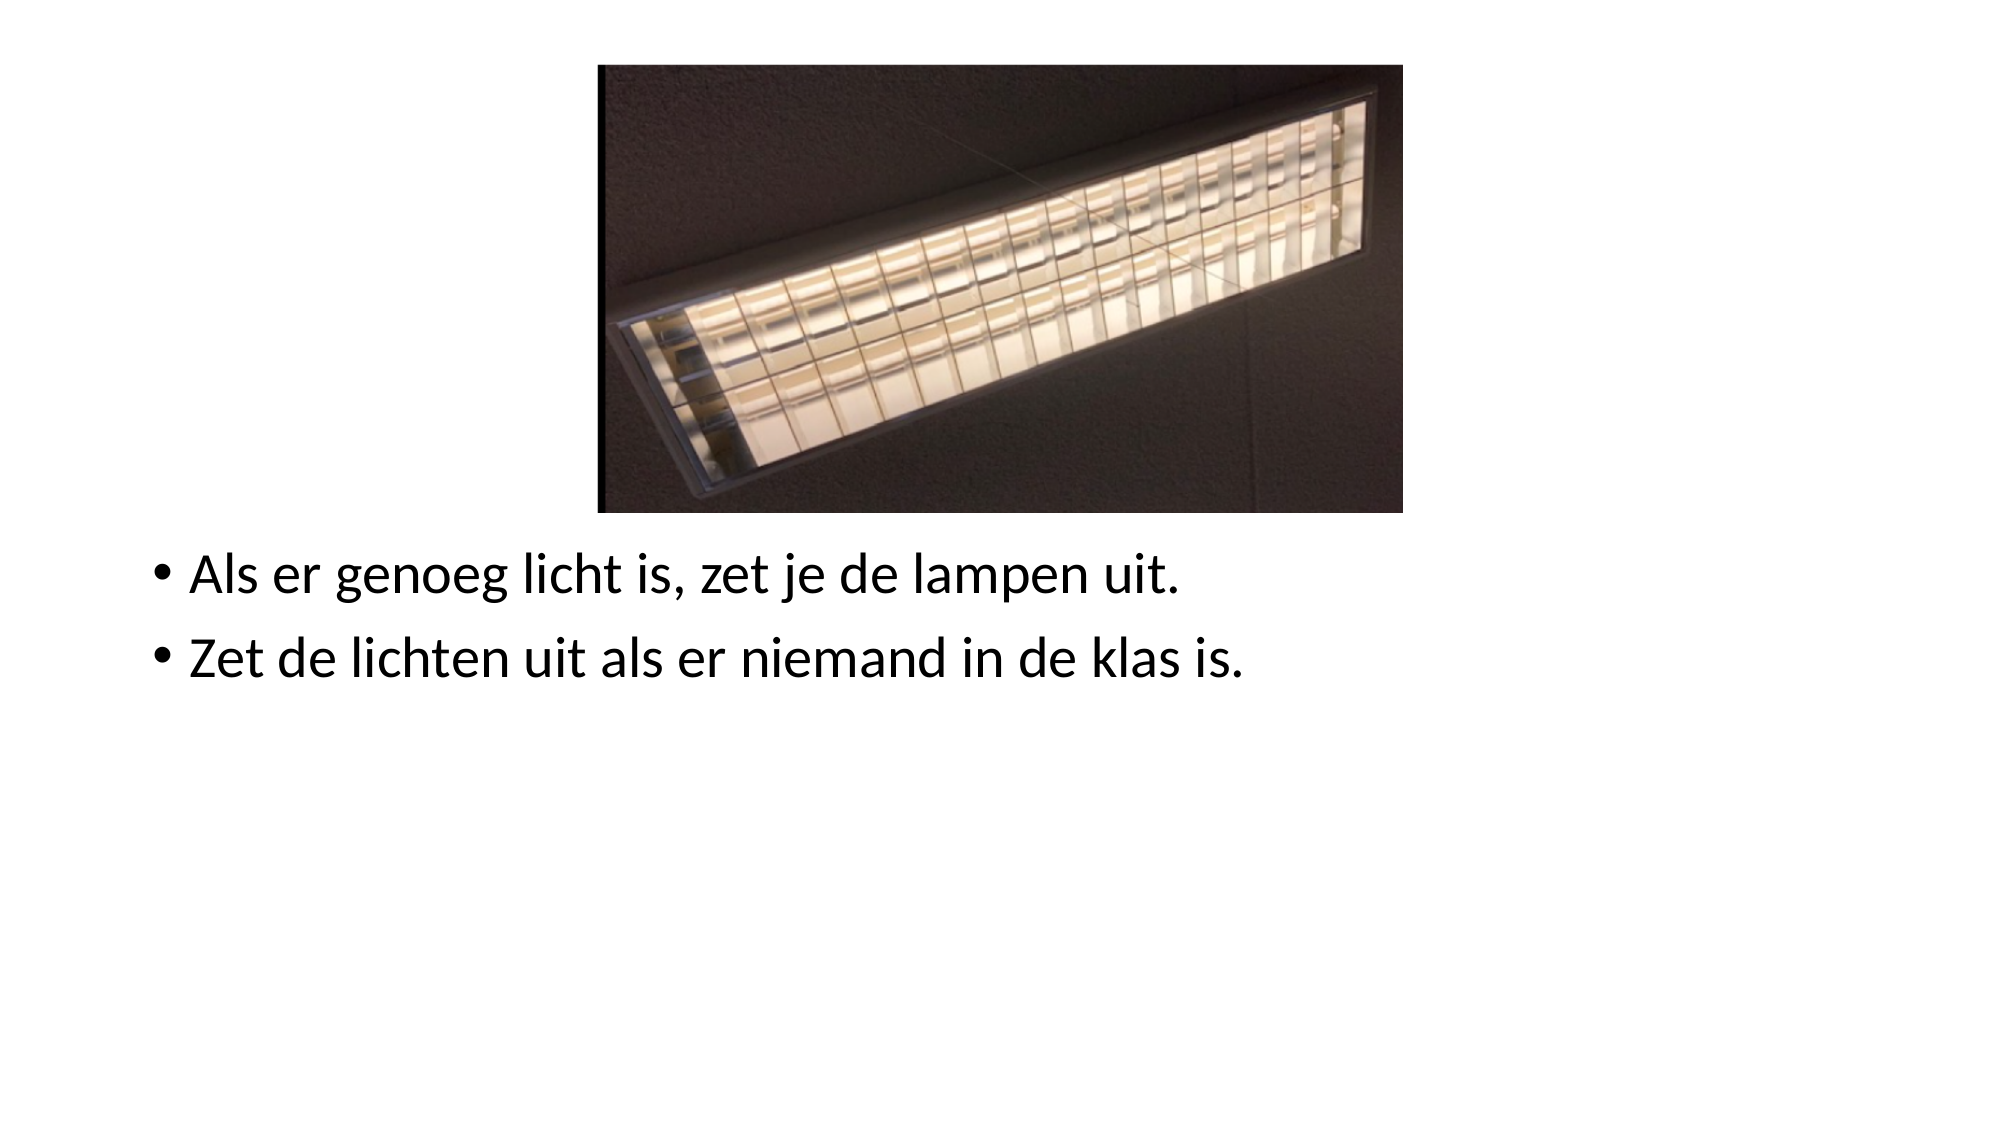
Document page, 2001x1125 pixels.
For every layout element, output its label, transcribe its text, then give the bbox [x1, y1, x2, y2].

list Als er genoeg licht is, zet je de lampen uit. Zet de lichten uit als er niemand in de klas is. [137, 535, 1863, 1014]
picture [597, 64, 1403, 513]
